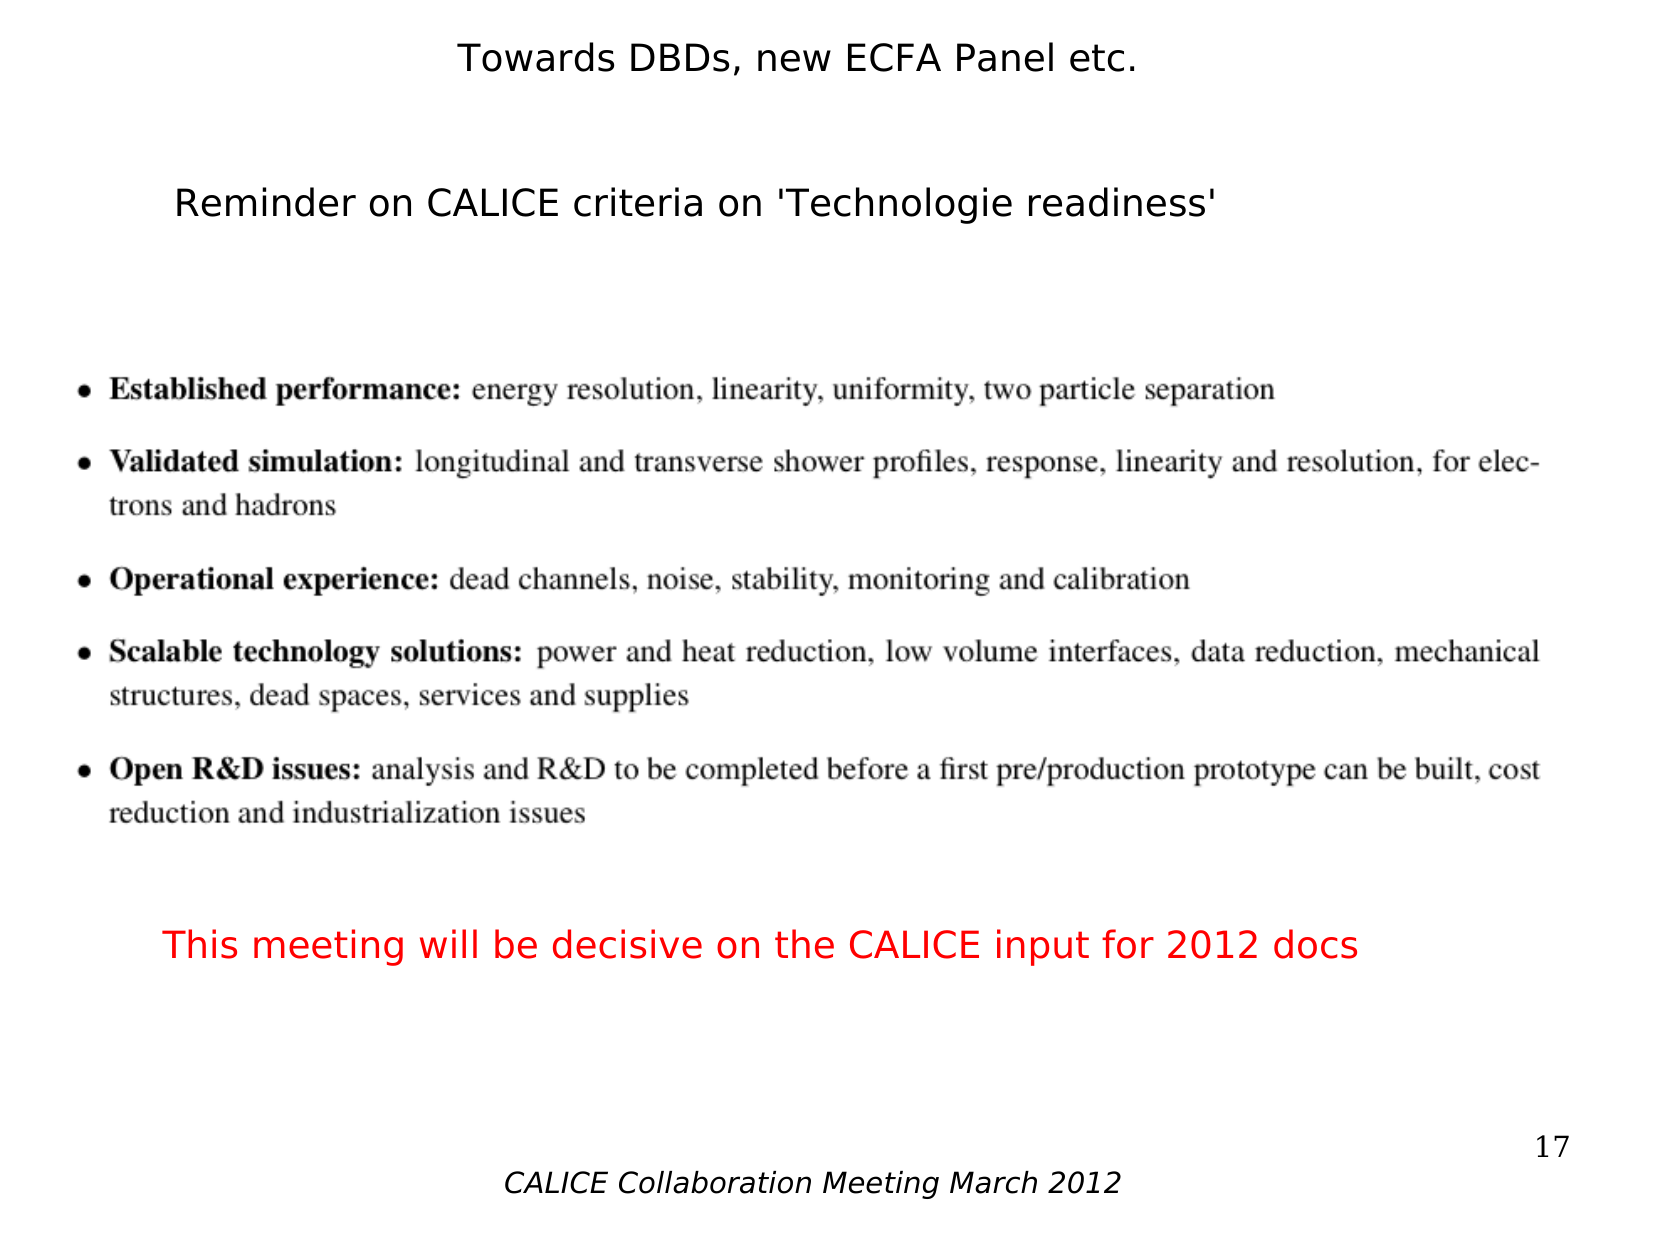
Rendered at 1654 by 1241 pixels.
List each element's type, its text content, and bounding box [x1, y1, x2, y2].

picture [12, 359, 1630, 855]
text_box This meeting will be decisive on the CALICE input for 2012 docs [147, 916, 1375, 975]
text_box Reminder on CALICE criteria on 'Technologie readiness' [159, 174, 1224, 233]
text_box Towards DBDs, new ECFA Panel etc. [442, 29, 1142, 88]
